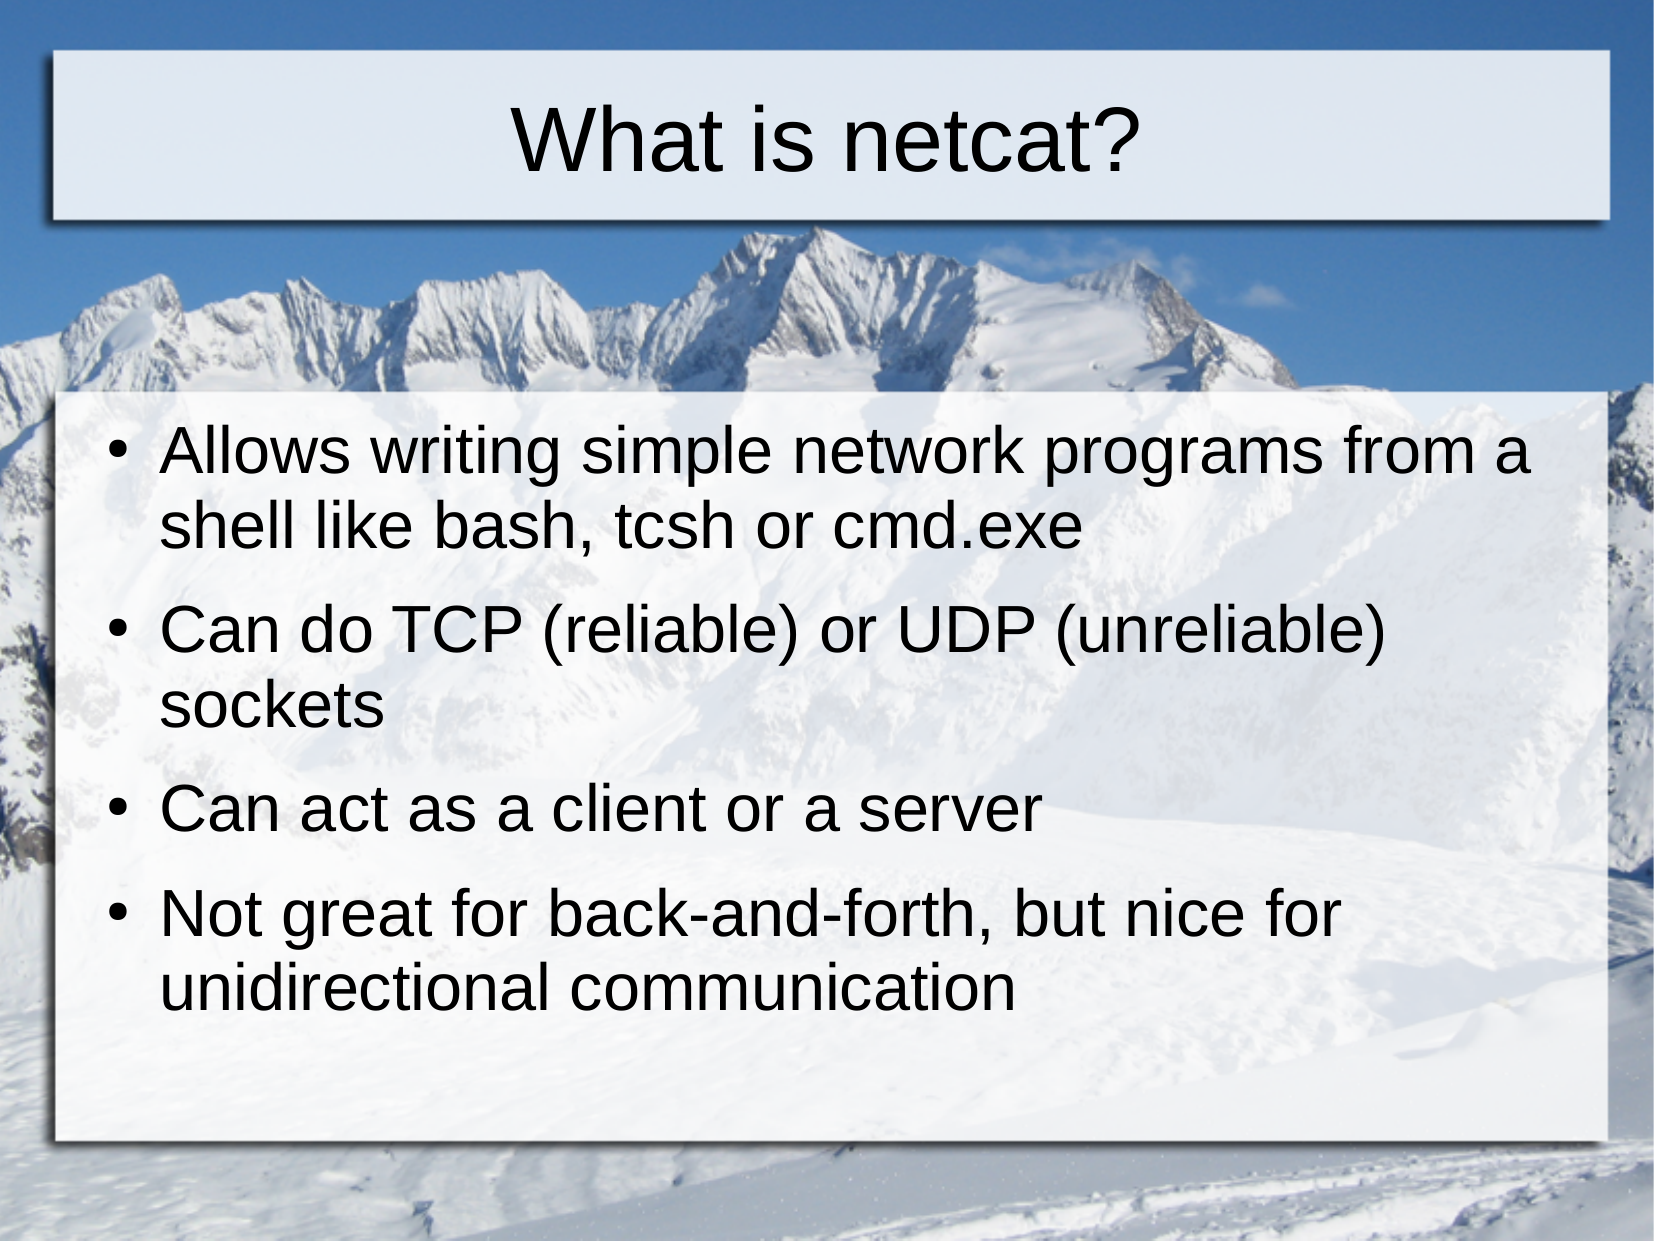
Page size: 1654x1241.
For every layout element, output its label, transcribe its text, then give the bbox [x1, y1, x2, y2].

list Allows writing simple network programs from a shell like bash, tcsh or cmd.exe Can do TCP (reliable) or UDP (unreliable) sockets Can act as a client or a server Not great for back-and-forth, but nice for unidirectional communication [88, 413, 1571, 1218]
title What is netcat? [59, 68, 1595, 212]
picture [0, 0, 1654, 1241]
